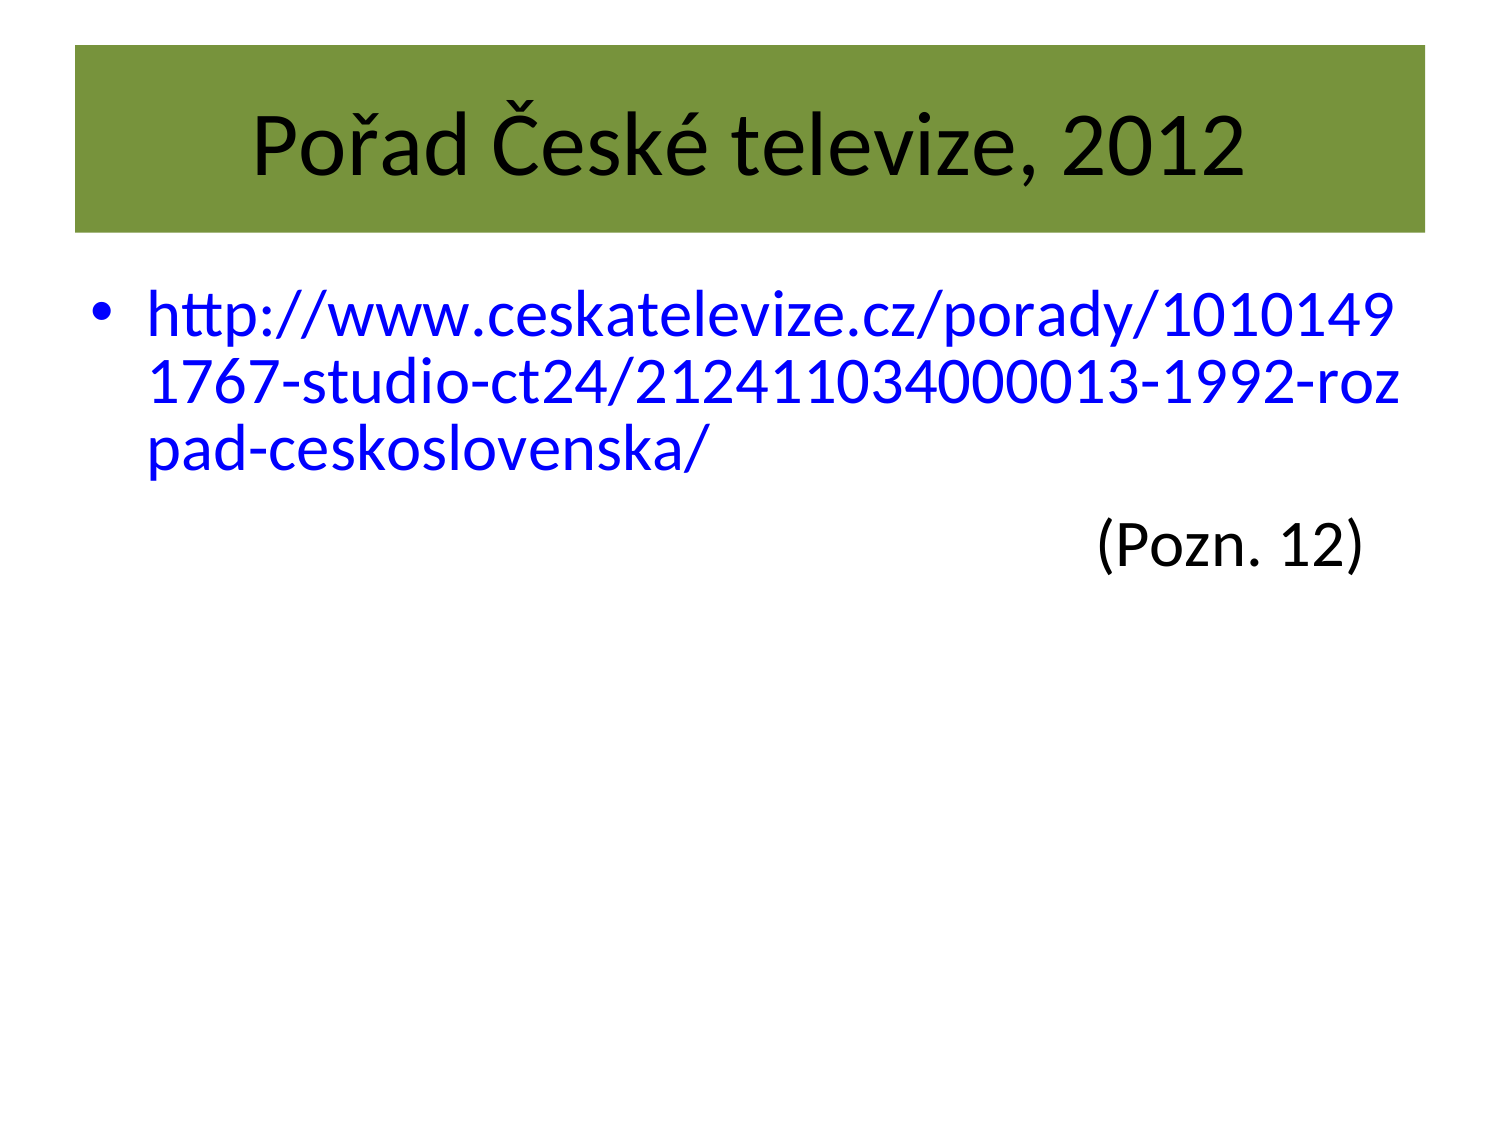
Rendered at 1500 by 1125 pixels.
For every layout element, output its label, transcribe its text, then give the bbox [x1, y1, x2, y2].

title Pořad České televize, 2012 [75, 45, 1426, 233]
list http://www.ceskatelevize.cz/porady/10101491767-studio-ct24/212411034000013-1992-rozpad-ceskoslovenska/ (Pozn. 12) [75, 262, 1426, 1006]
